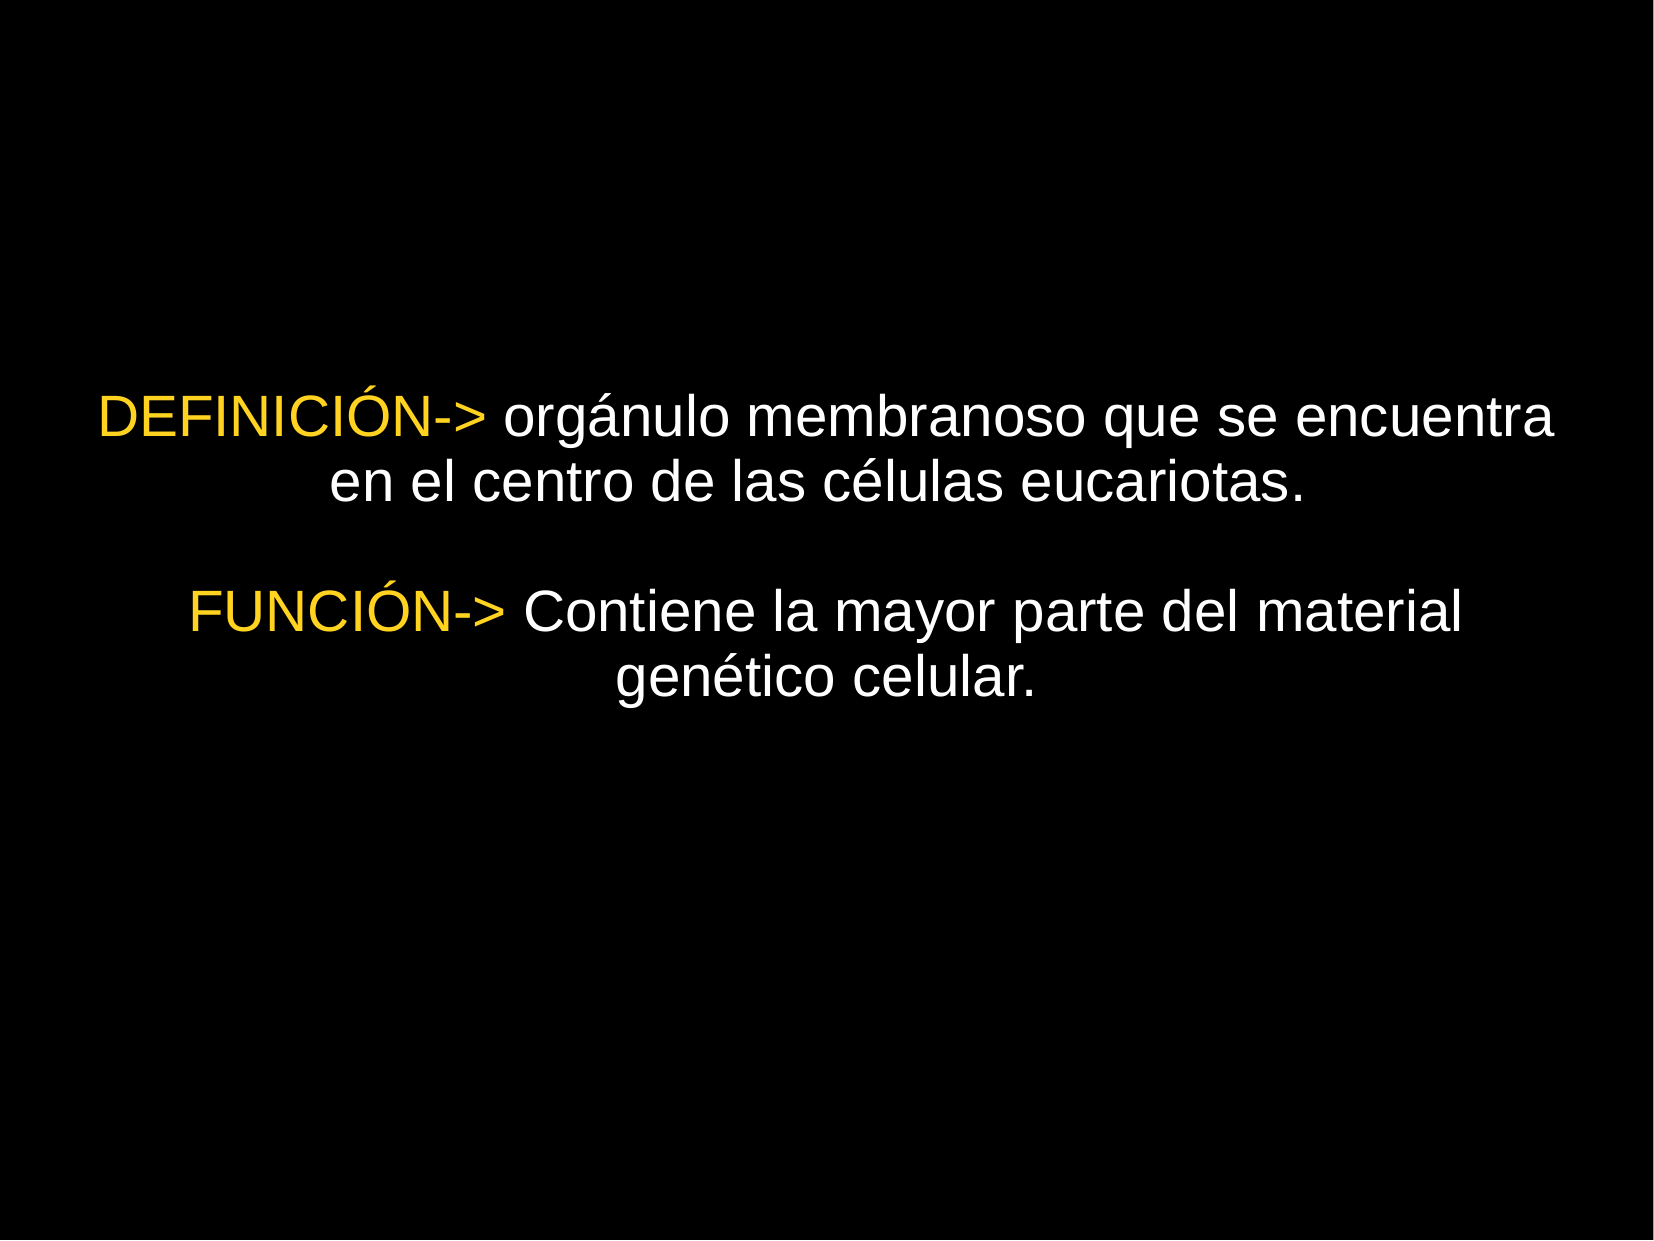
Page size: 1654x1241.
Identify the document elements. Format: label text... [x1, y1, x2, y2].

subtitle DEFINICIÓN-> orgánulo membranoso que se encuentra en el centro de las células eucariotas. FUNCIÓN-> Contiene la mayor parte del material genético celular. [82, 49, 1571, 1109]
